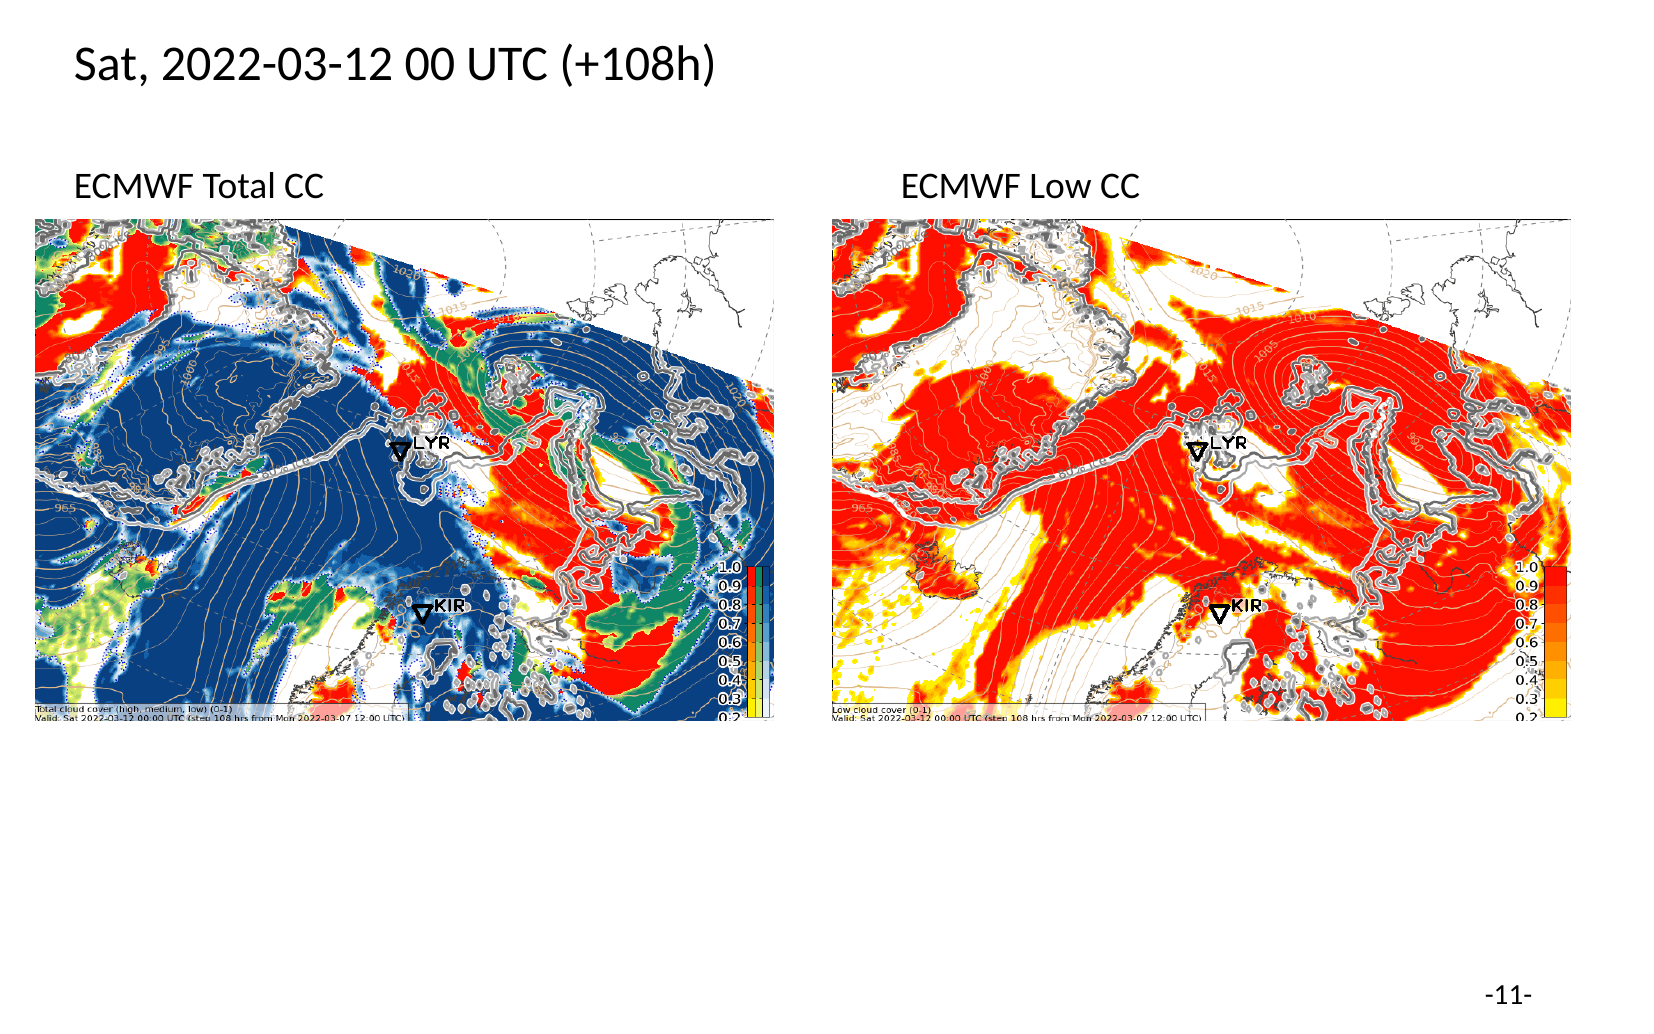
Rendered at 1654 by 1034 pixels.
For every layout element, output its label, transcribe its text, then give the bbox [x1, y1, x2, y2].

picture [832, 219, 1571, 721]
text_box ECMWF Low CC [885, 153, 1182, 259]
text_box Sat, 2022-03-12 00 UTC (+108h) [58, 29, 1300, 157]
picture [35, 219, 774, 721]
text_box ECMWF Total CC [59, 153, 365, 259]
